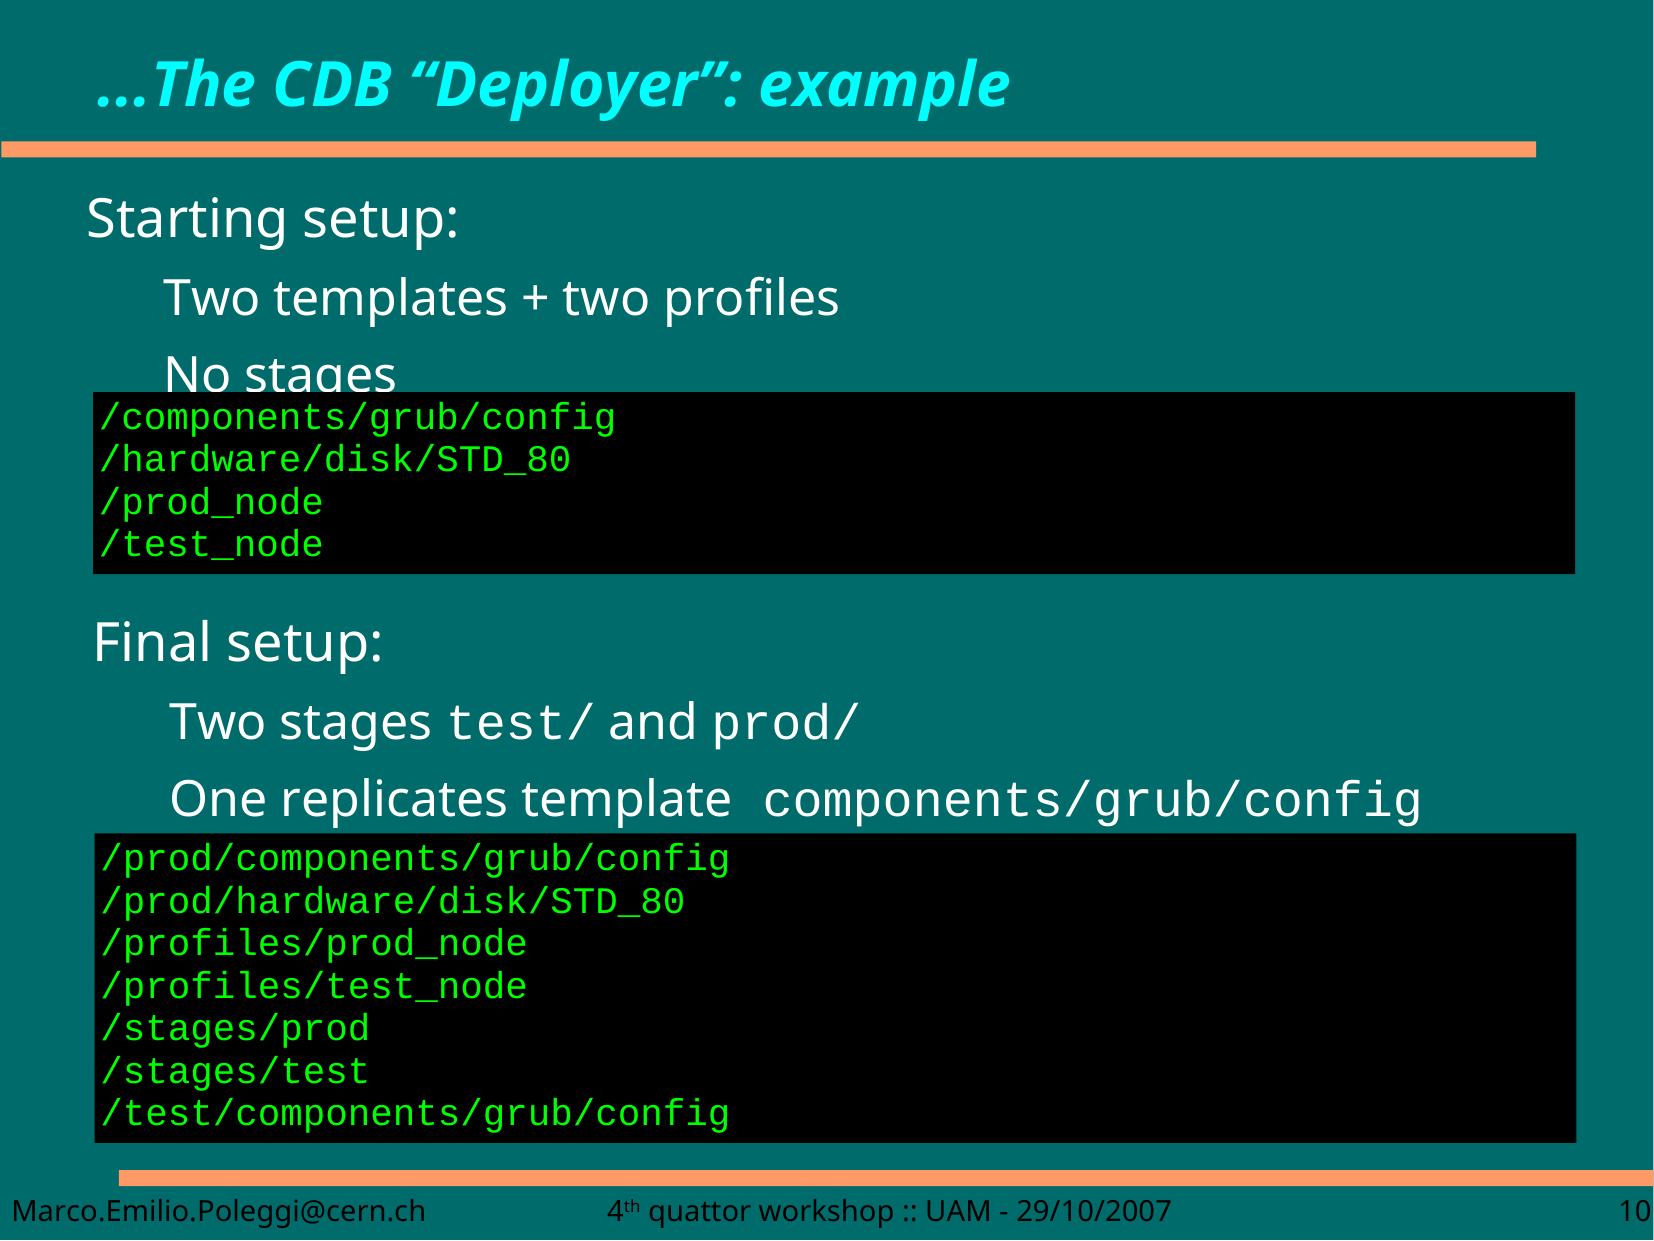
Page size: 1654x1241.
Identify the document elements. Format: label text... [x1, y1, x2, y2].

text_box /components/grub/config /hardware/disk/STD_80 /prod_node /test_node [93, 392, 1576, 575]
title ...The CDB “Deployer”: example [97, 28, 1510, 136]
list Starting setup: Two templates + two profiles No stages [68, 181, 1567, 386]
list Final setup: Two stages test/ and prod/ One replicates template components/grub/config [75, 605, 1573, 818]
text_box /prod/components/grub/config /prod/hardware/disk/STD_80 /profiles/prod_node /profiles/test_node /stages/prod /stages/test /test/components/grub/config [94, 833, 1577, 1143]
